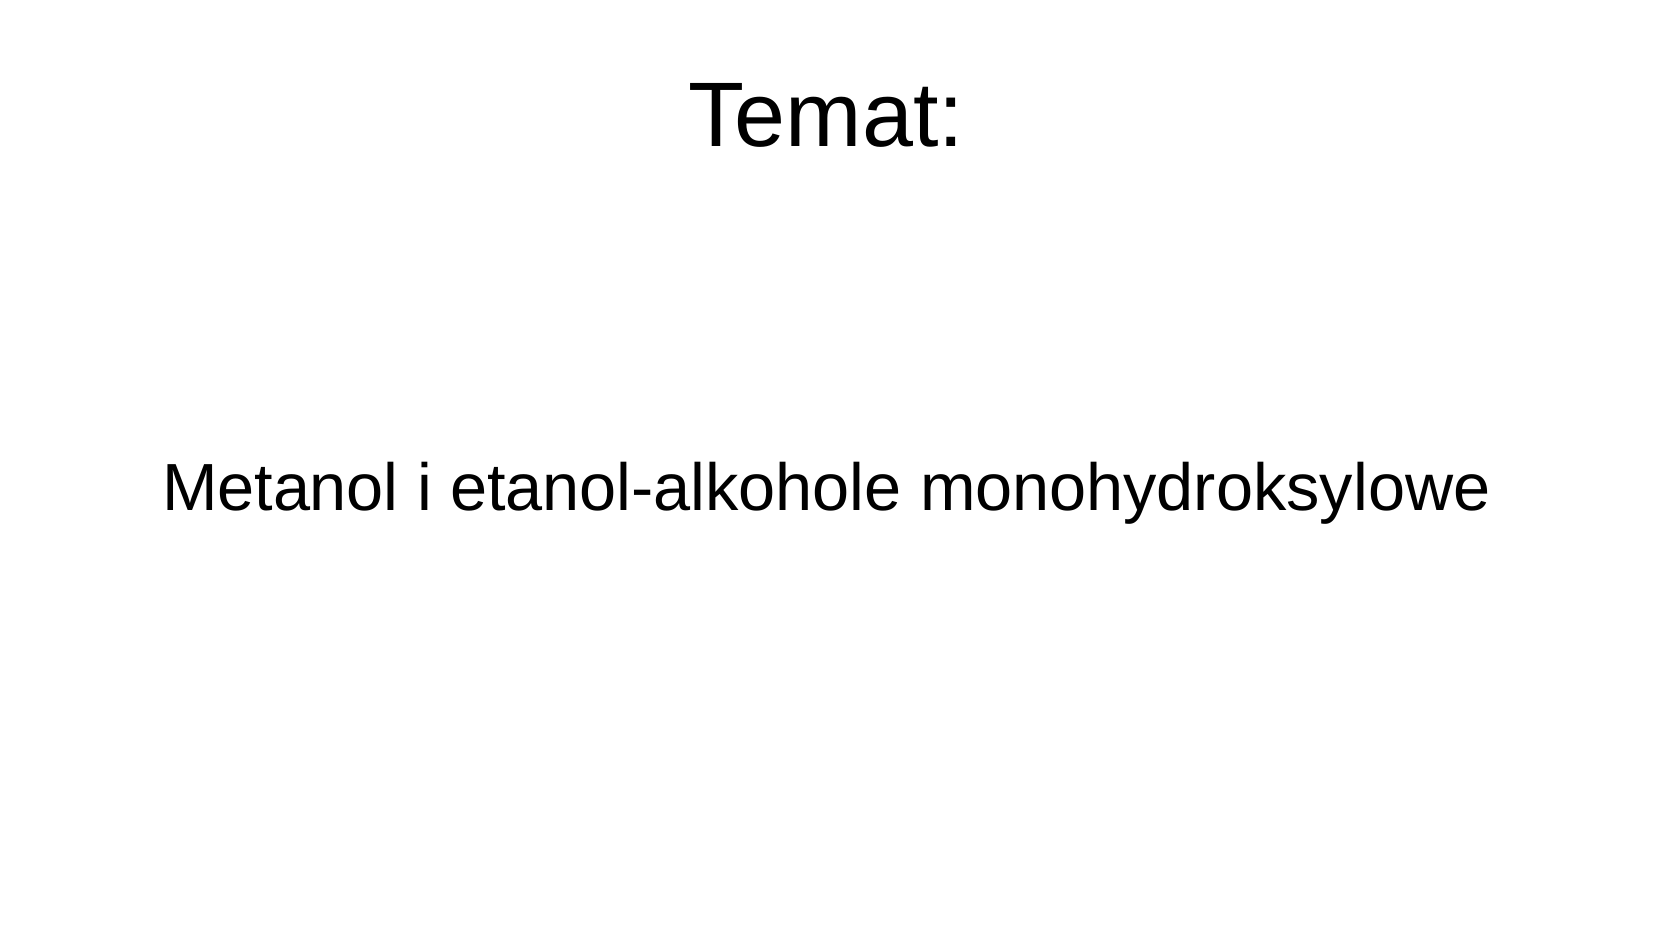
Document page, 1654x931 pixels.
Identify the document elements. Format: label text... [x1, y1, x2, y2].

subtitle Metanol i etanol-alkohole monohydroksylowe [82, 217, 1571, 758]
title Temat: [82, 37, 1571, 193]
